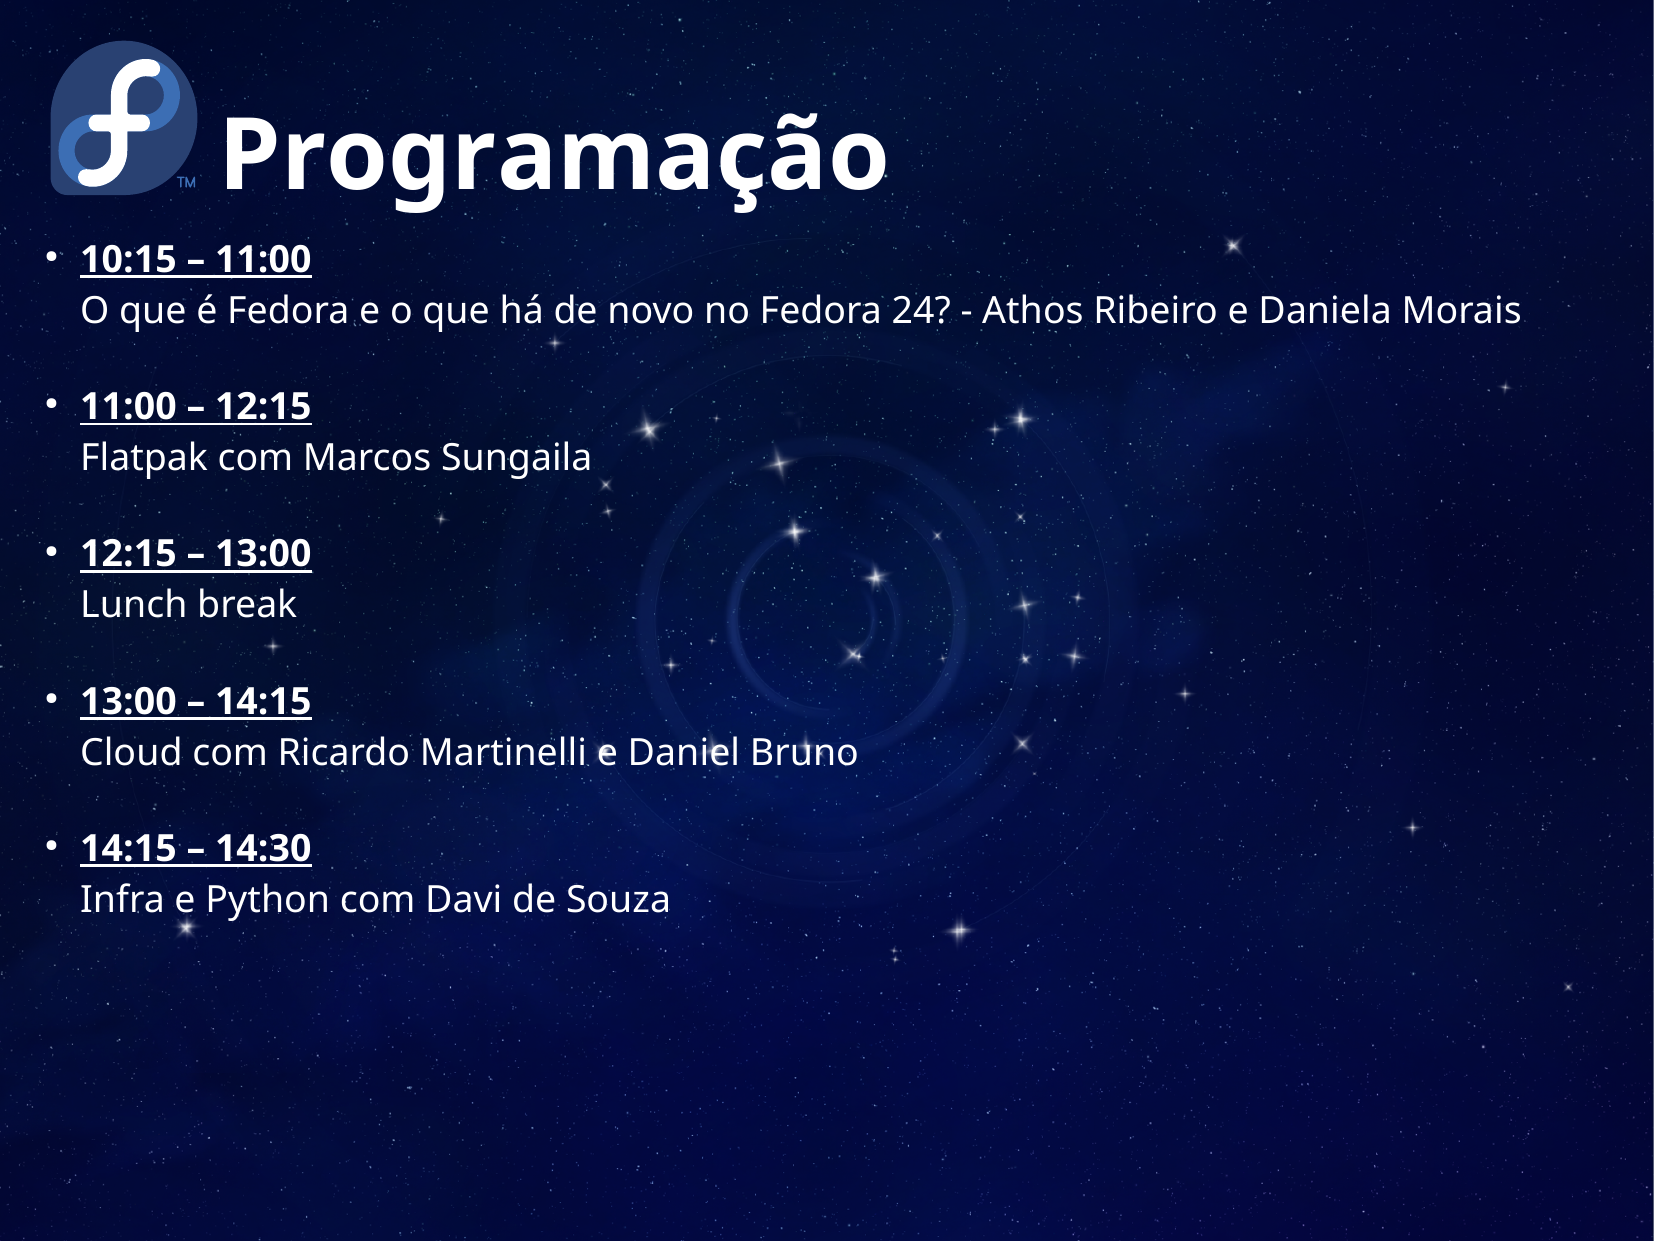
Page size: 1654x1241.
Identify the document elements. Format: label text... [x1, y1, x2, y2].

text_box [50, 40, 198, 196]
picture [0, 0, 1654, 1241]
text_box 10:15 – 11:00 O que é Fedora e o que há de novo no Fedora 24? - Athos Ribeiro e Daniela Morais 11:00 – 12:15 Flatpak com Marcos Sungaila 12:15 – 13:00 Lunch break 13:00 – 14:15 Cloud com Ricardo Martinelli e Daniel Bruno 14:15 – 14:30 Infra e Python com Davi de Souza [30, 225, 1621, 1241]
text_box Programação [218, 82, 1082, 215]
text_box [176, 176, 196, 188]
